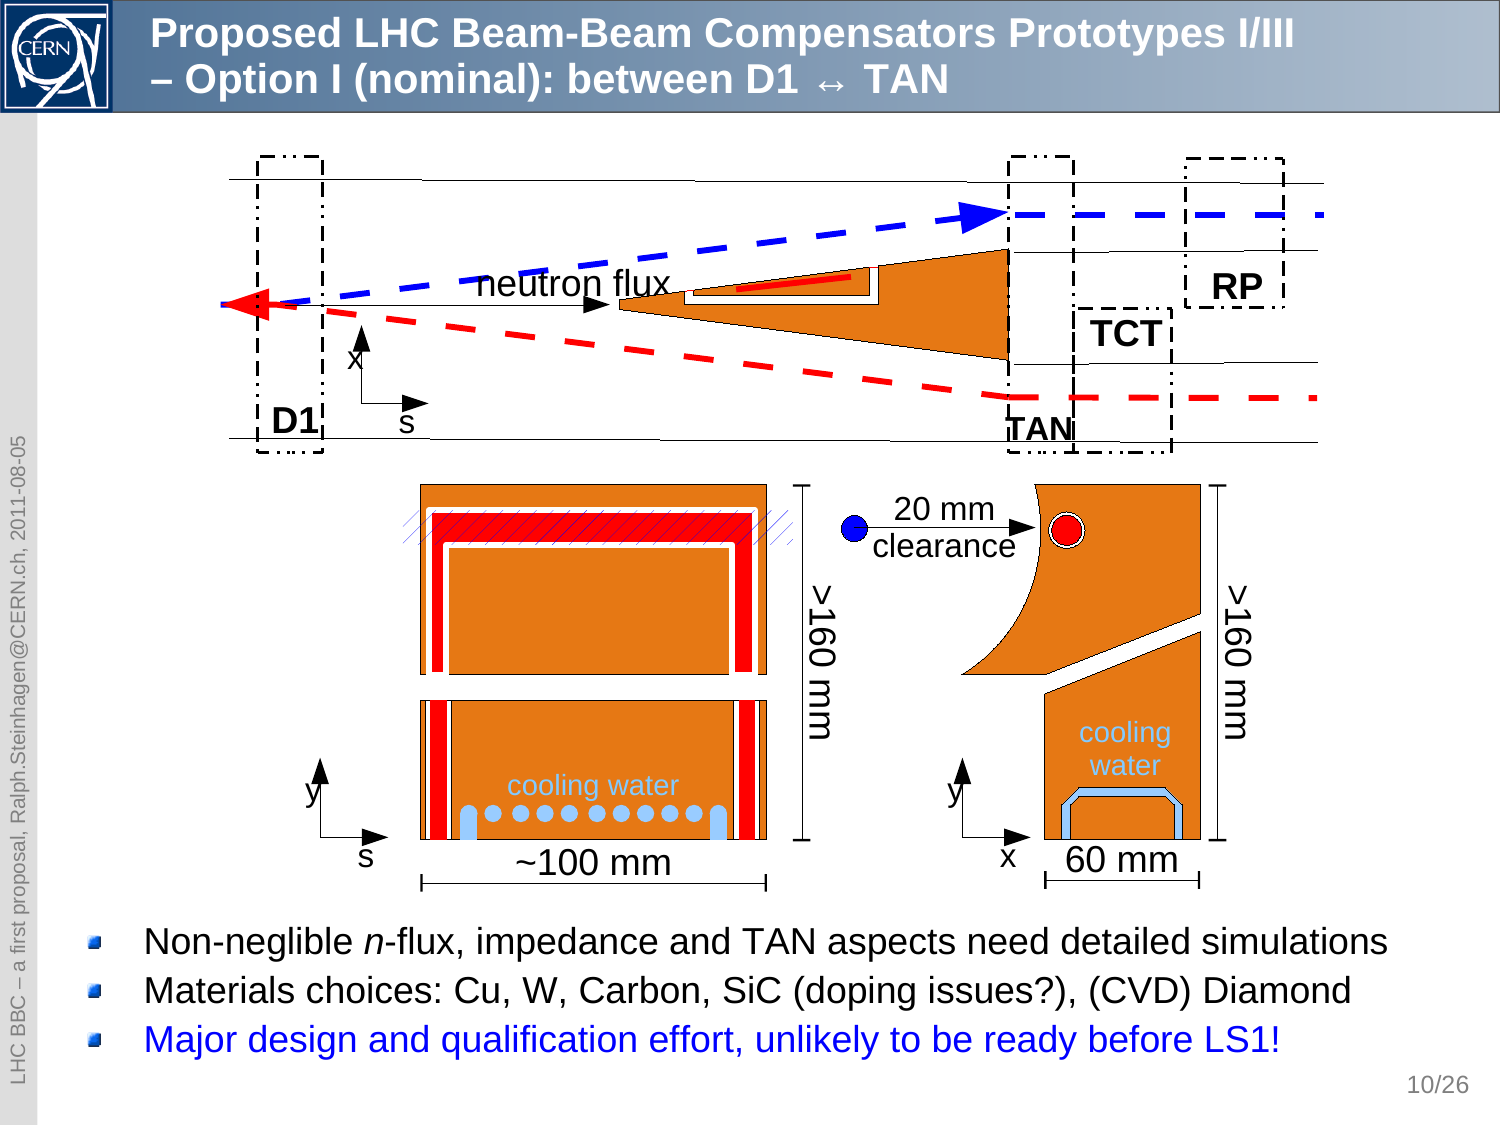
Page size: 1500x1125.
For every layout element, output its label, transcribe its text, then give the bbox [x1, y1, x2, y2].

text_box [961, 484, 1201, 675]
text_box [1044, 631, 1201, 840]
picture [0, 0, 113, 113]
text_box [693, 267, 870, 296]
text_box D1 [256, 392, 335, 450]
text_box x [332, 331, 379, 384]
text_box TAN [990, 403, 1088, 456]
text_box s [383, 396, 431, 449]
title Proposed LHC Beam-Beam Compensators Prototypes I/III – Option I (nominal): between D1 ↔ TAN [150, 0, 1433, 113]
text_box cooling water [1064, 709, 1253, 790]
text_box y [932, 764, 979, 817]
text_box TCT [1075, 304, 1178, 362]
text_box [619, 248, 1009, 361]
text_box [841, 515, 868, 542]
text_box x [985, 830, 1032, 883]
text_box [420, 700, 767, 840]
text_box [402, 484, 793, 675]
text_box y [290, 764, 337, 817]
list Non-neglible n-flux, impedance and TAN aspects need detailed simulations Materials choices: Cu, W, Carbon, SiC (doping issues?), (CVD) Diamond Major design and qualification effort, unlikely to be ready before LS1! [87, 137, 1438, 1061]
text_box RP [1196, 257, 1279, 315]
text_box cooling water [492, 761, 701, 809]
text_box s [342, 830, 390, 883]
